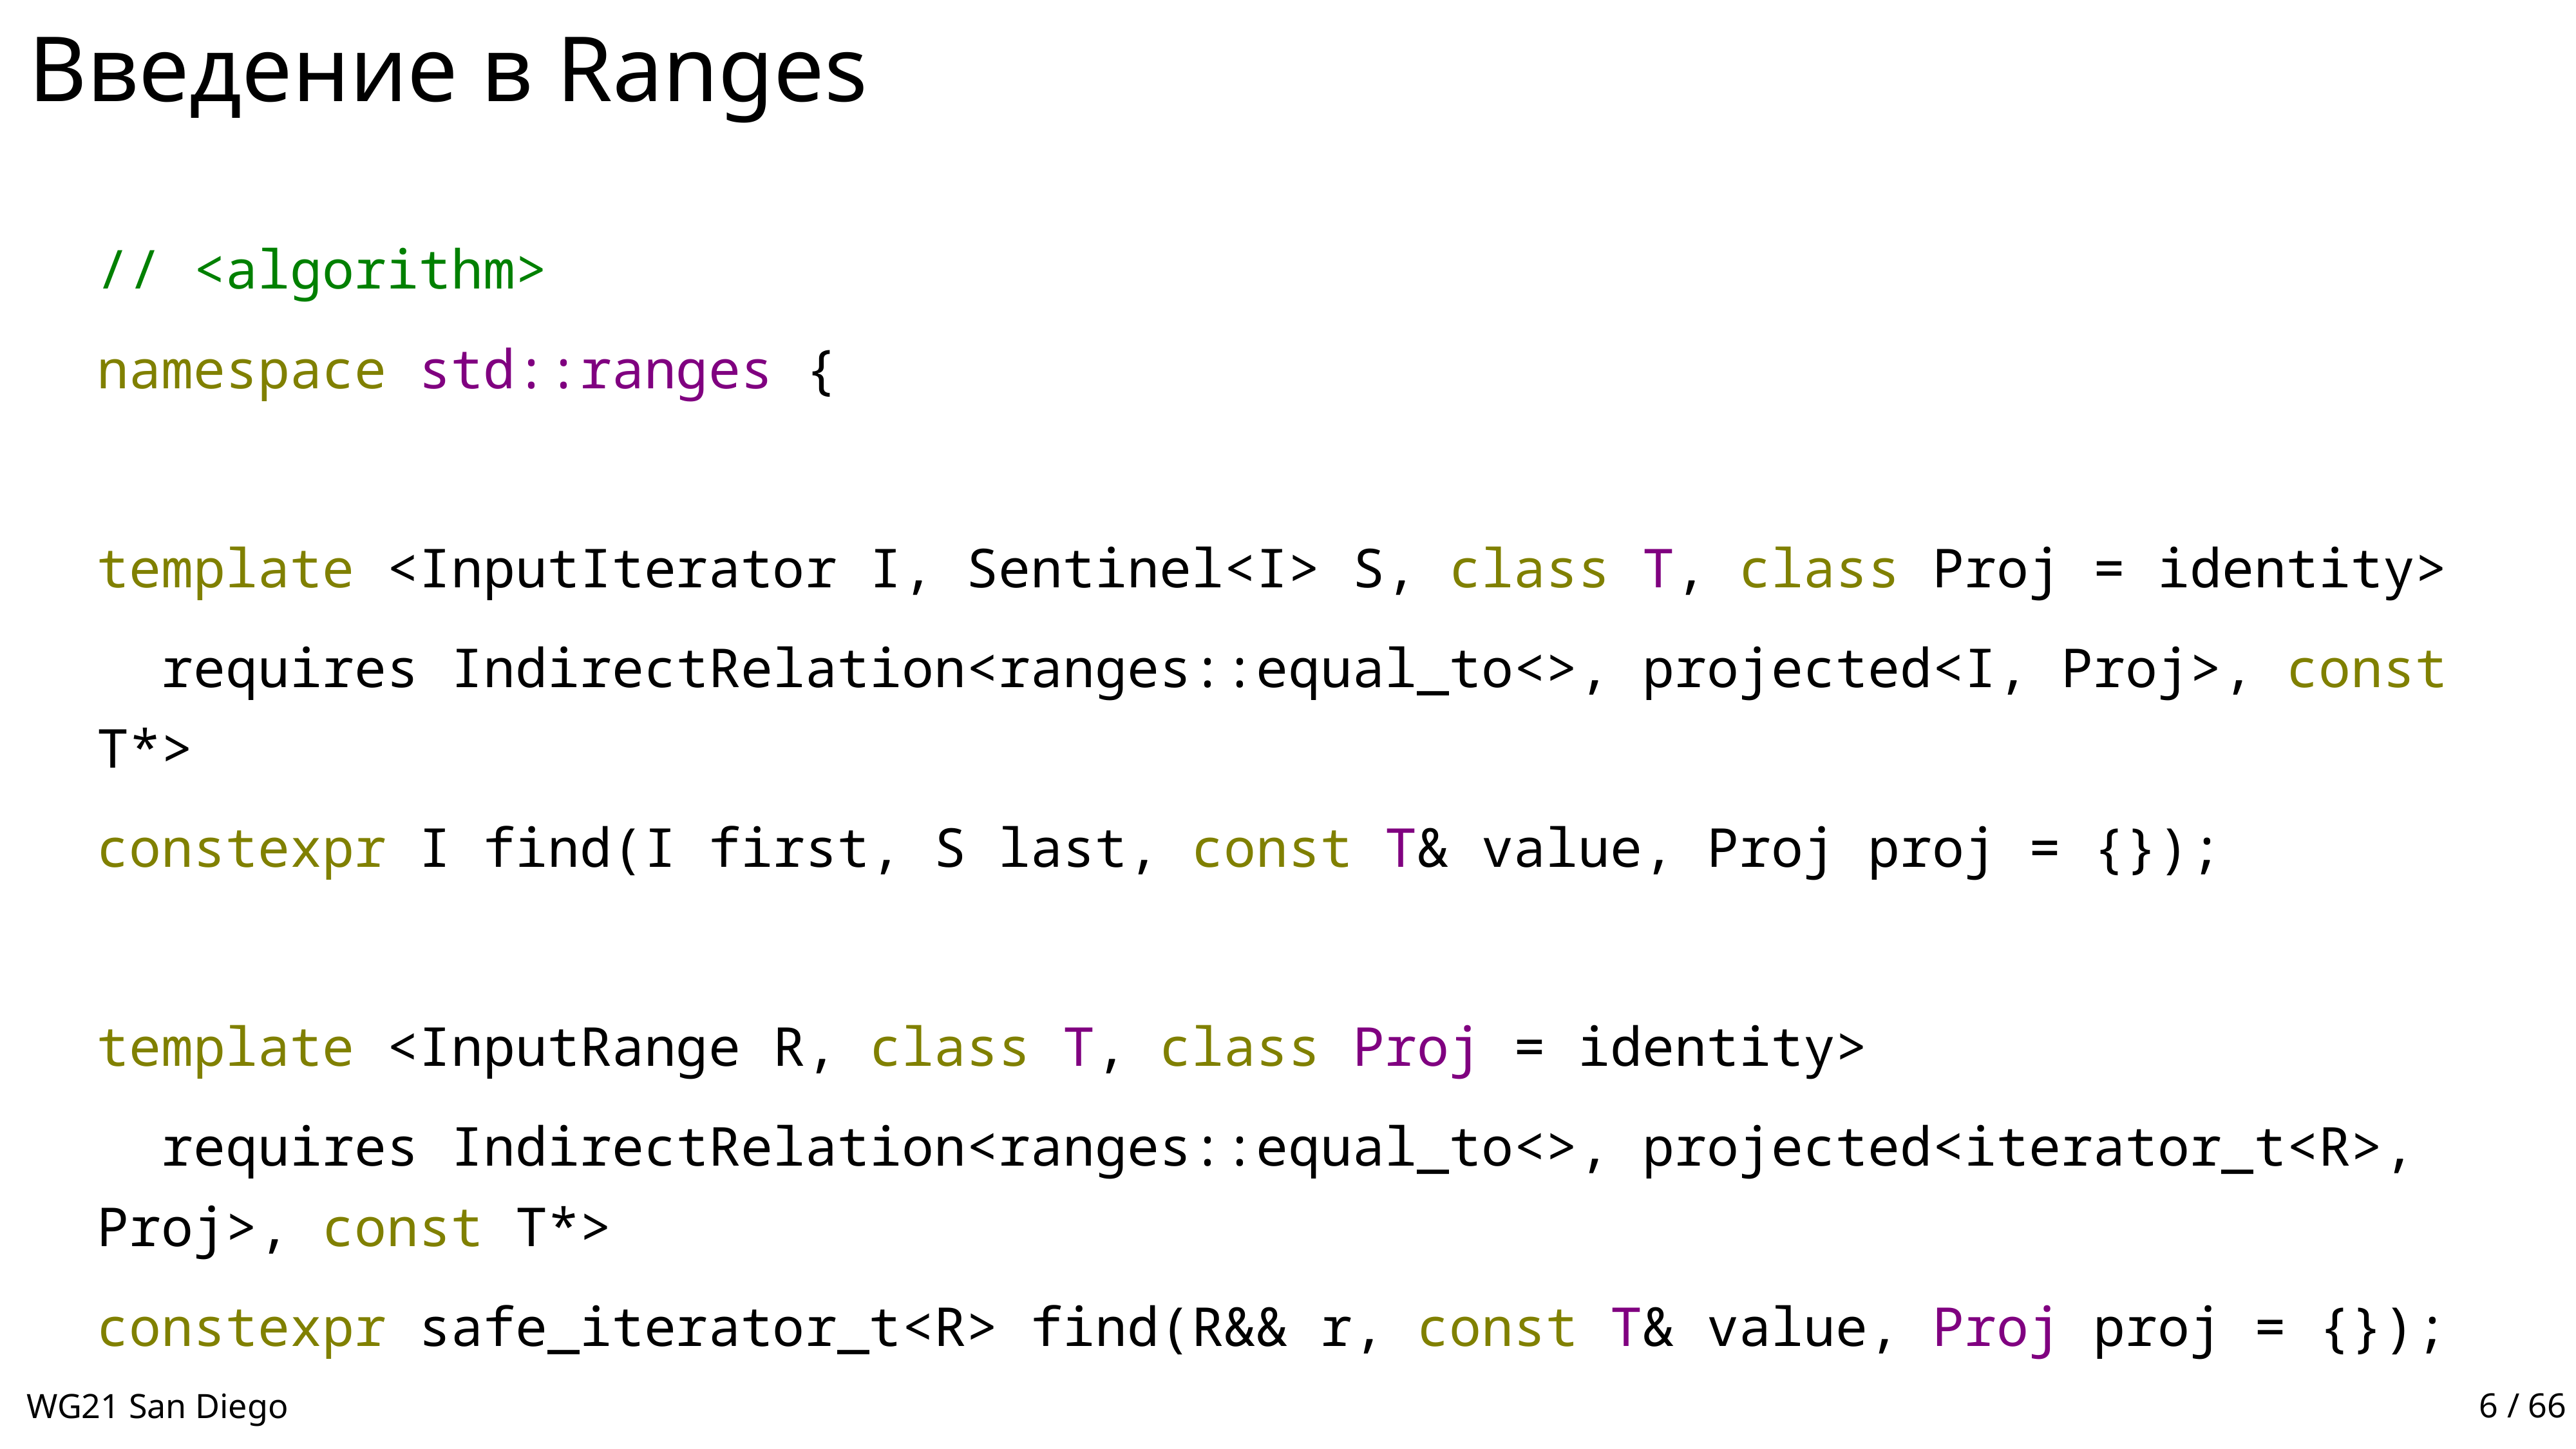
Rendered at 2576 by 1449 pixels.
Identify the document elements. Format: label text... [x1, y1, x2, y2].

title Введение в Ranges [19, 19, 2551, 155]
list WG21 San Diego [17, 1376, 1114, 1431]
list <number> / 66 [1479, 1376, 2576, 1431]
list // <algorithm> namespace std::ranges { template <InputIterator I, Sentinel<I> S, class T, class Proj = identity> requires IndirectRelation<ranges::equal_to<>, projected<I, Proj>, const T*> constexpr I find(I first, S last, const T& value, Proj proj = {}); template <InputRange R, class T, class Proj = identity> requires IndirectRelation<ranges::equal_to<>, projected<iterator_t<R>, Proj>, const T*> constexpr safe_iterator_t<R> find(R&& r, const T& value, Proj proj = {}); } // namespace std::ranges [87, 214, 2551, 1382]
